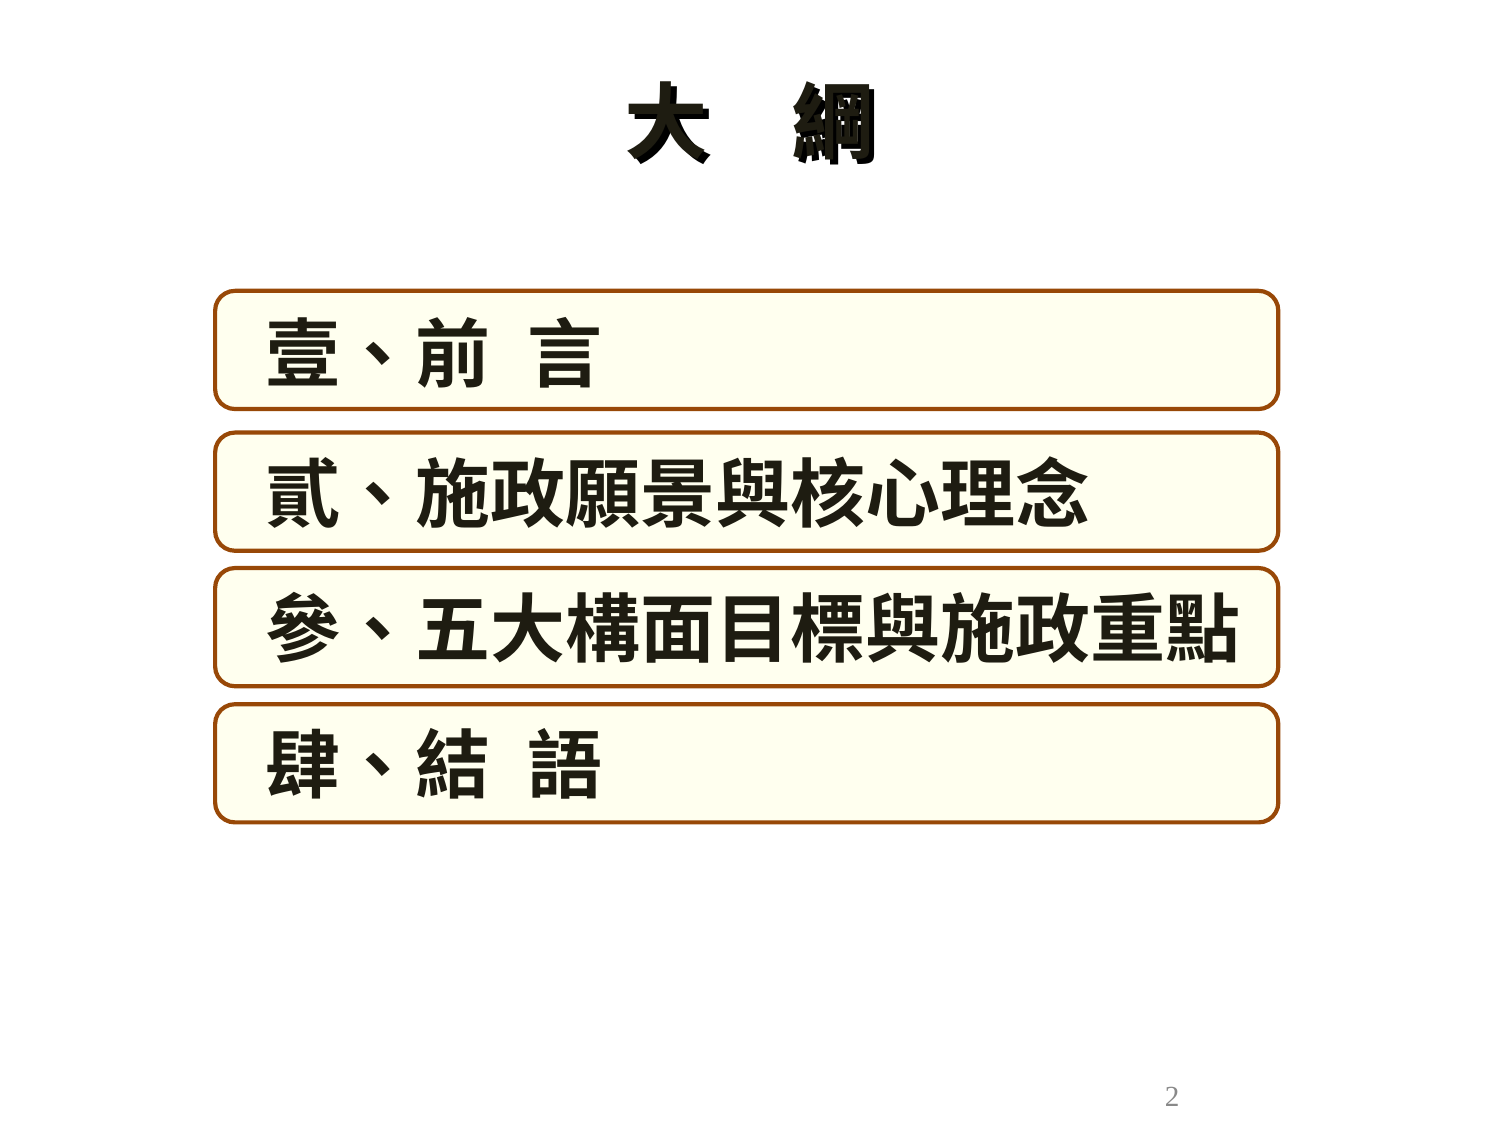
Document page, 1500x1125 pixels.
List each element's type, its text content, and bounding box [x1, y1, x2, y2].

text_box [215, 432, 1279, 551]
text_box 貳、施政願景與核心理念 [250, 439, 1105, 544]
text_box [215, 290, 1279, 410]
text_box 2 [1149, 1065, 1500, 1125]
text_box [215, 704, 1279, 823]
text_box 肆、結 語 [250, 710, 1140, 817]
title 大 綱 [0, 42, 1500, 197]
text_box [215, 568, 1273, 687]
text_box 參、五大構面目標與施政重點 [250, 574, 1279, 681]
text_box 壹、前 言 [250, 299, 1187, 404]
